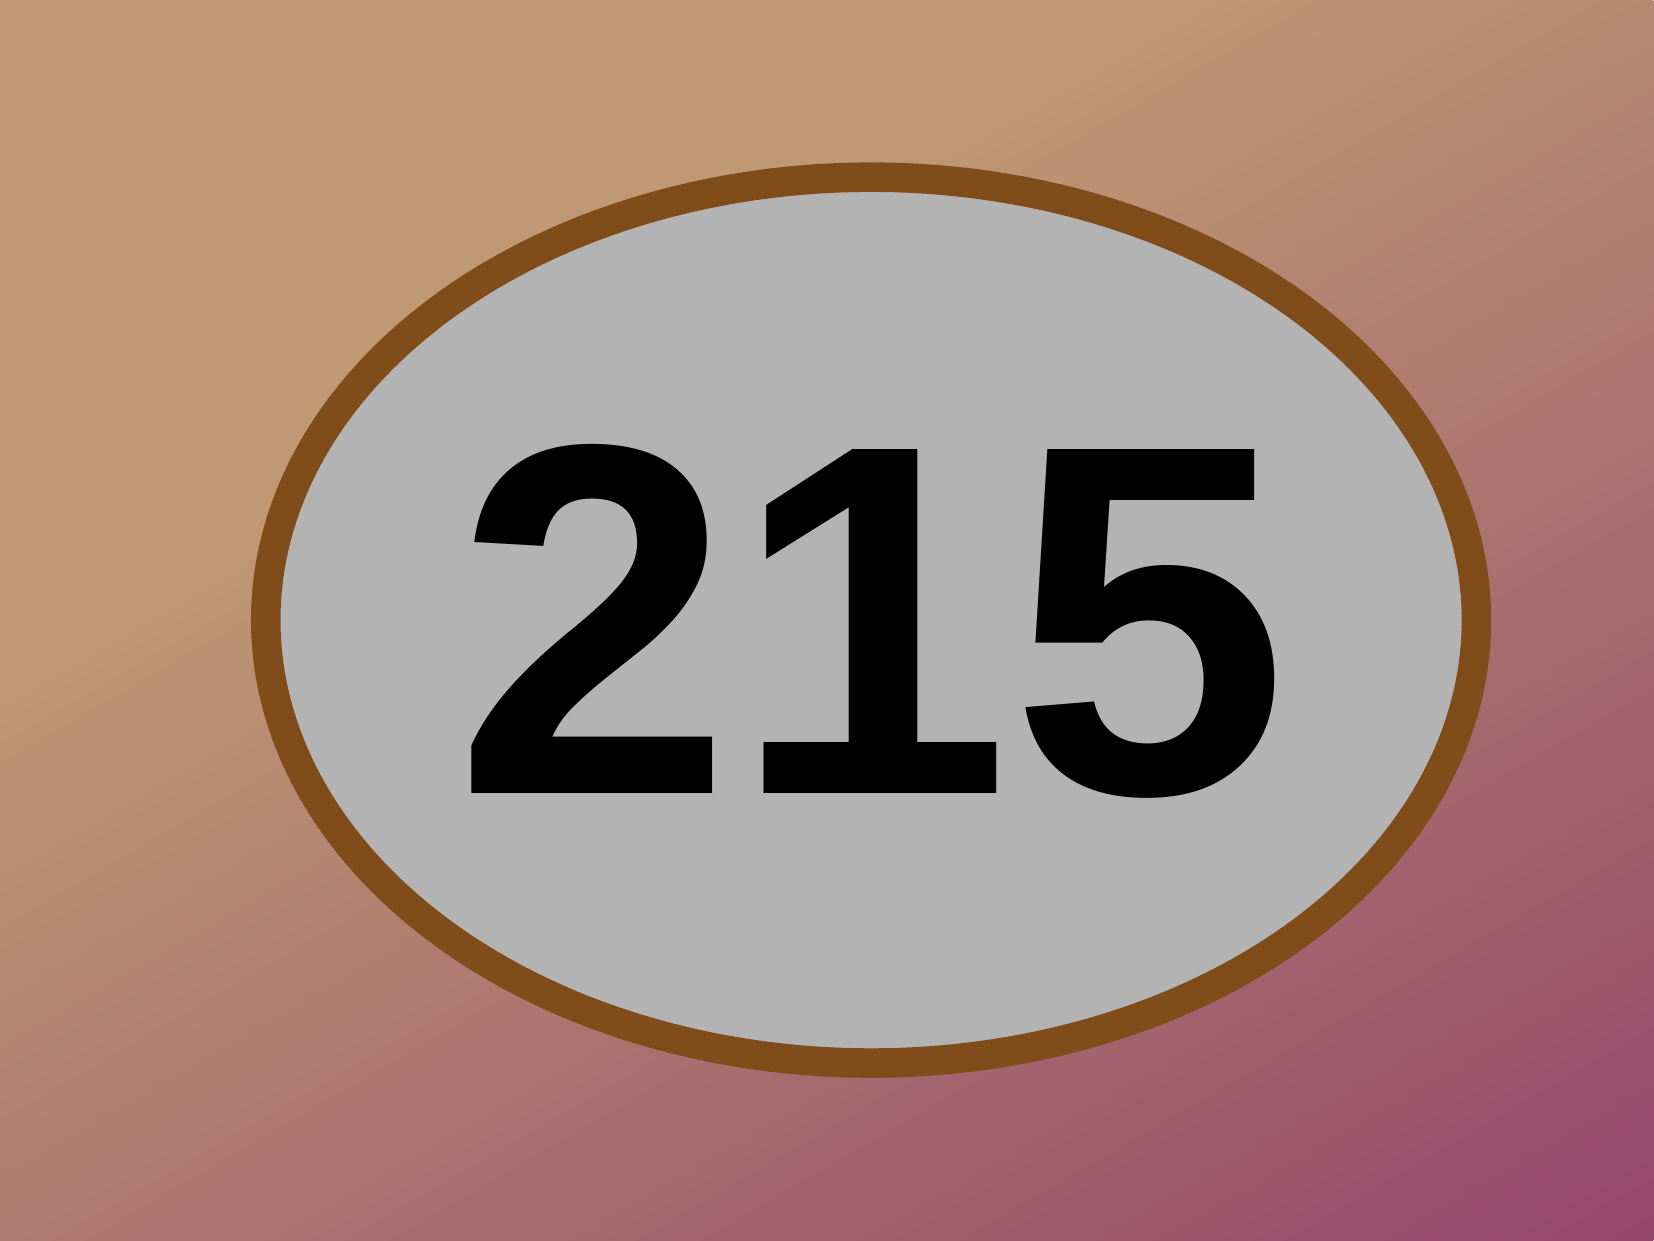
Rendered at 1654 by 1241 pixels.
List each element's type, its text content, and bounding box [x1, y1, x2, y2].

text_box 215 [265, 177, 1477, 1064]
